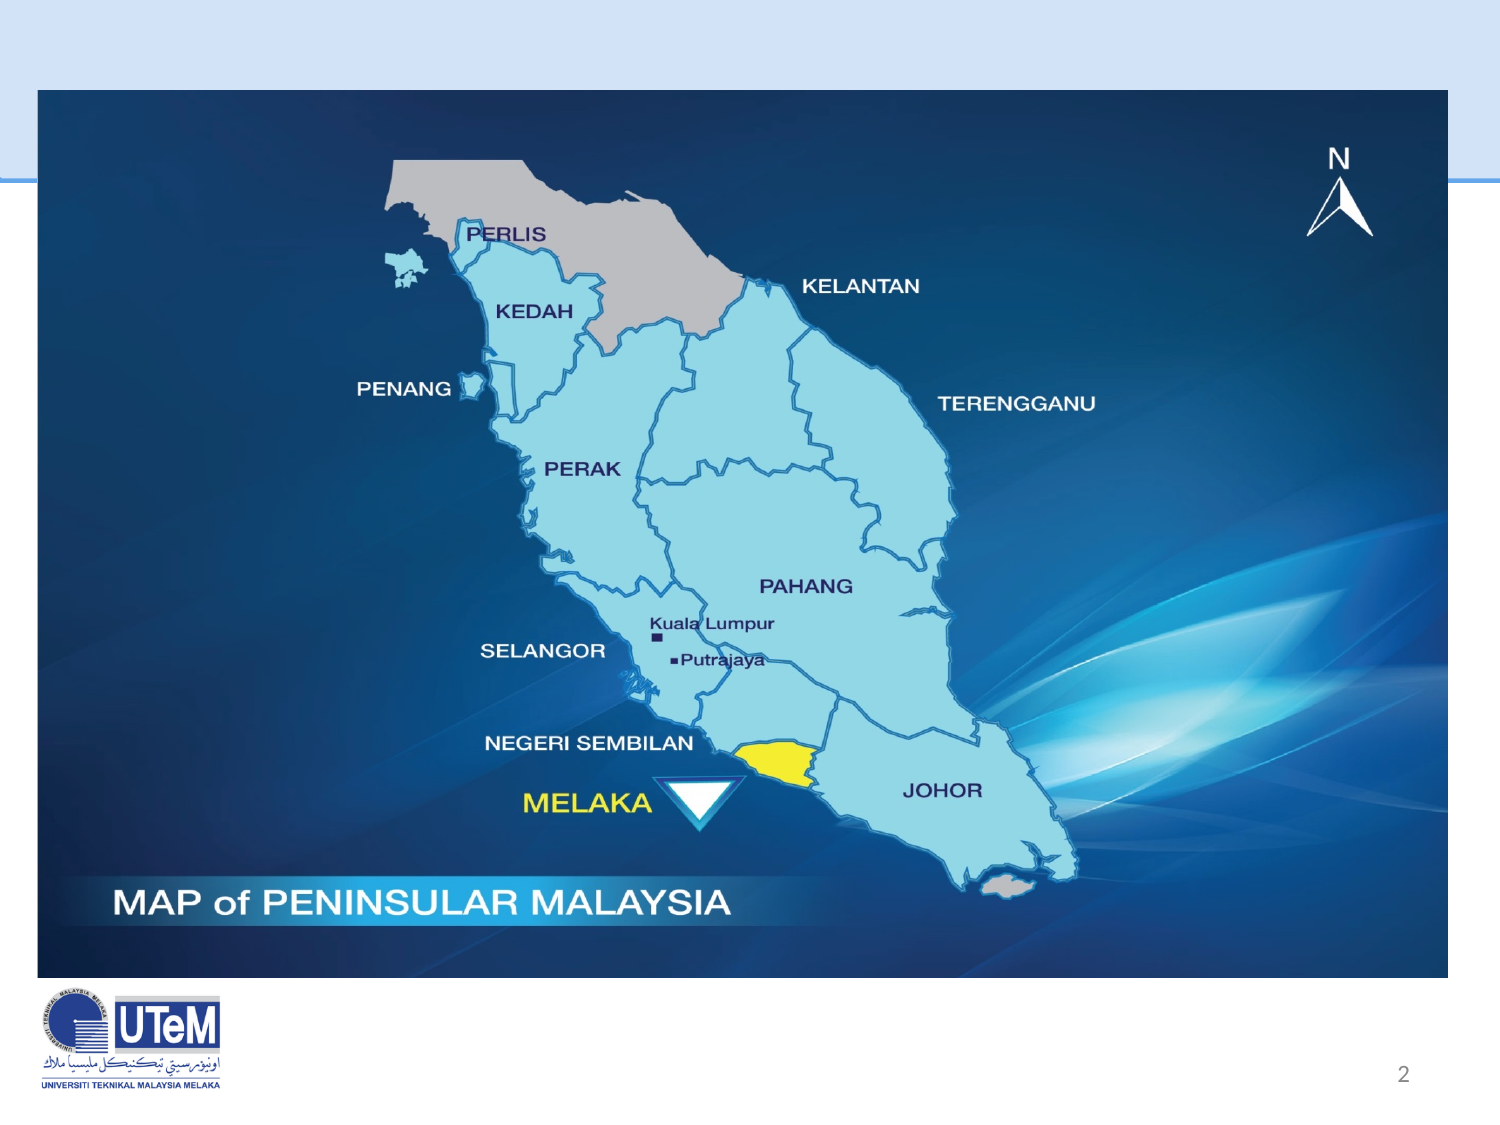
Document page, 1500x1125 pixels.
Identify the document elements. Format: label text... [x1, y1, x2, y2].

slide_number <編號> [1074, 1042, 1425, 1103]
picture [34, 987, 224, 1091]
picture [0, 0, 1500, 978]
